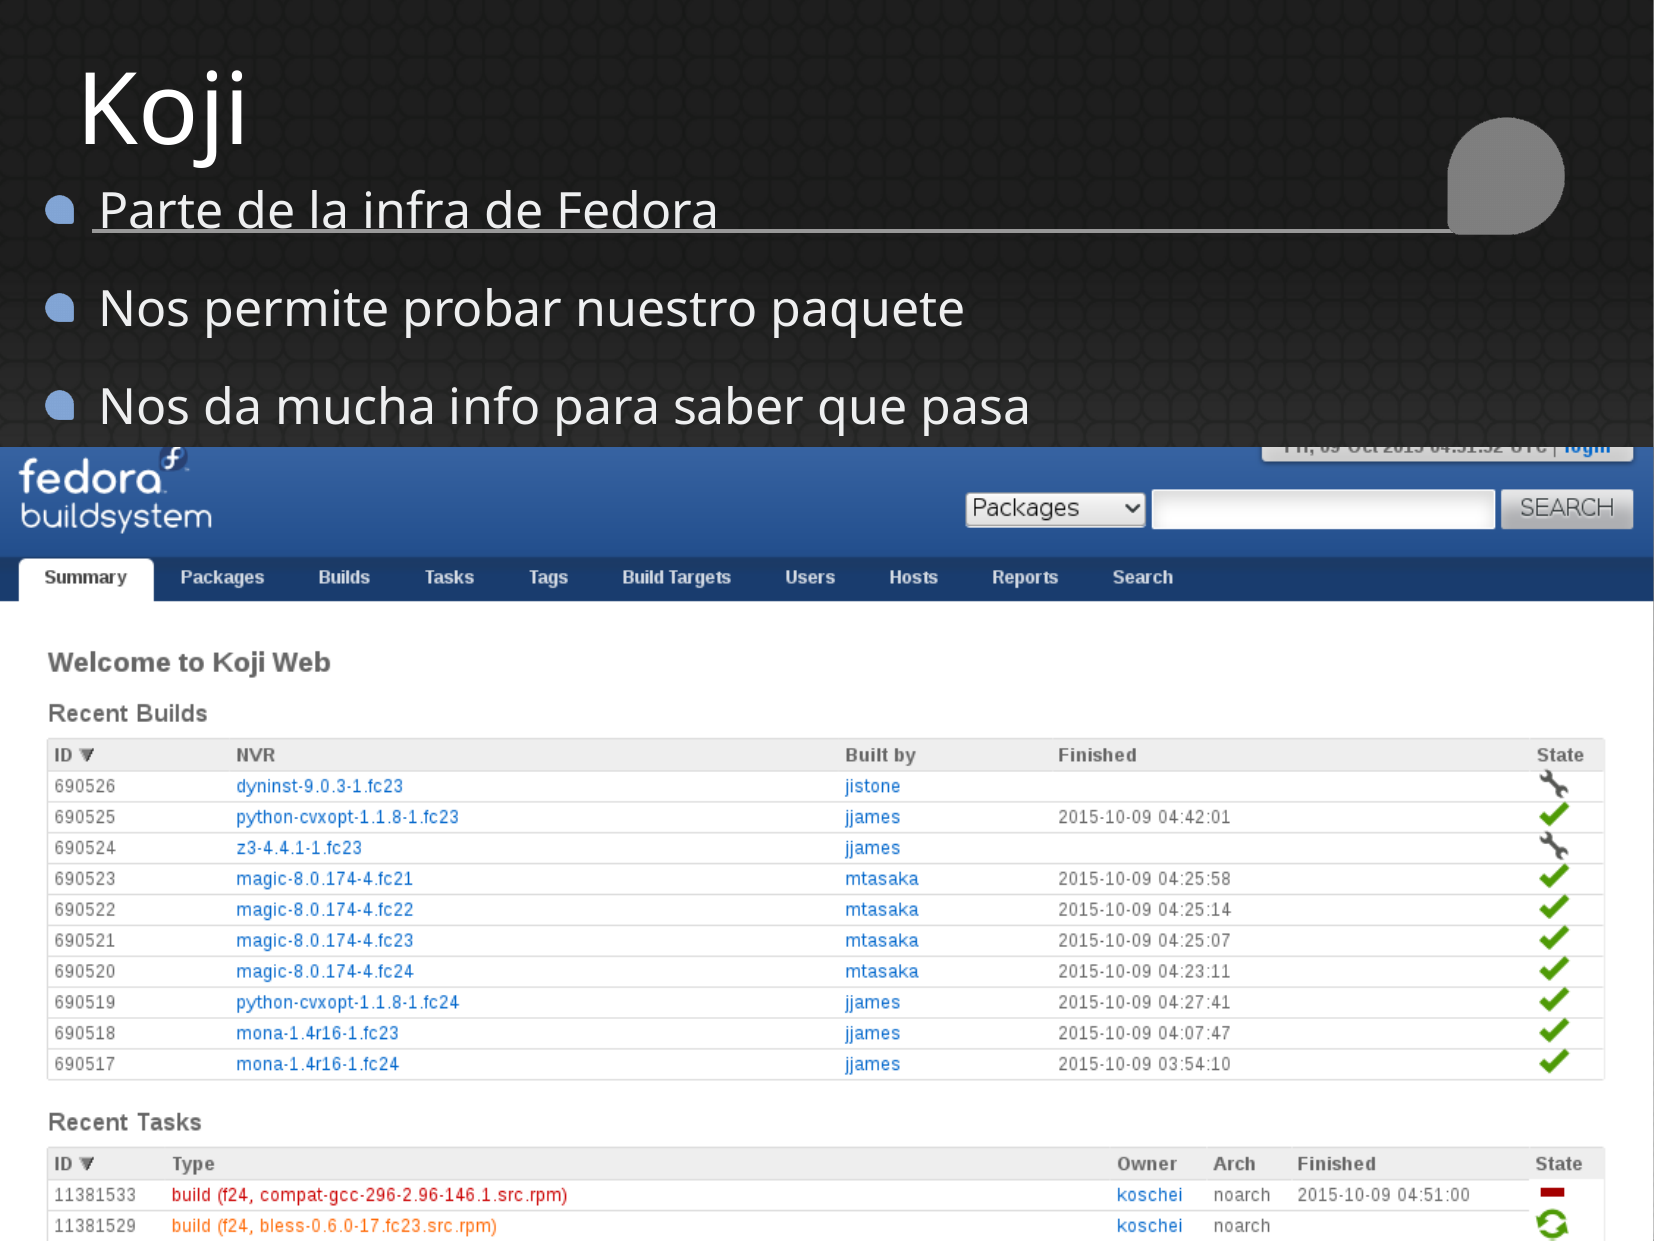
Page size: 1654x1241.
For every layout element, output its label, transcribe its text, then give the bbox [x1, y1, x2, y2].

picture [0, 0, 1654, 1241]
list Parte de la infra de Fedora Nos permite probar nuestro paquete Nos da mucha info para saber que pasa [27, 175, 1516, 447]
title Koji [76, 37, 1566, 175]
